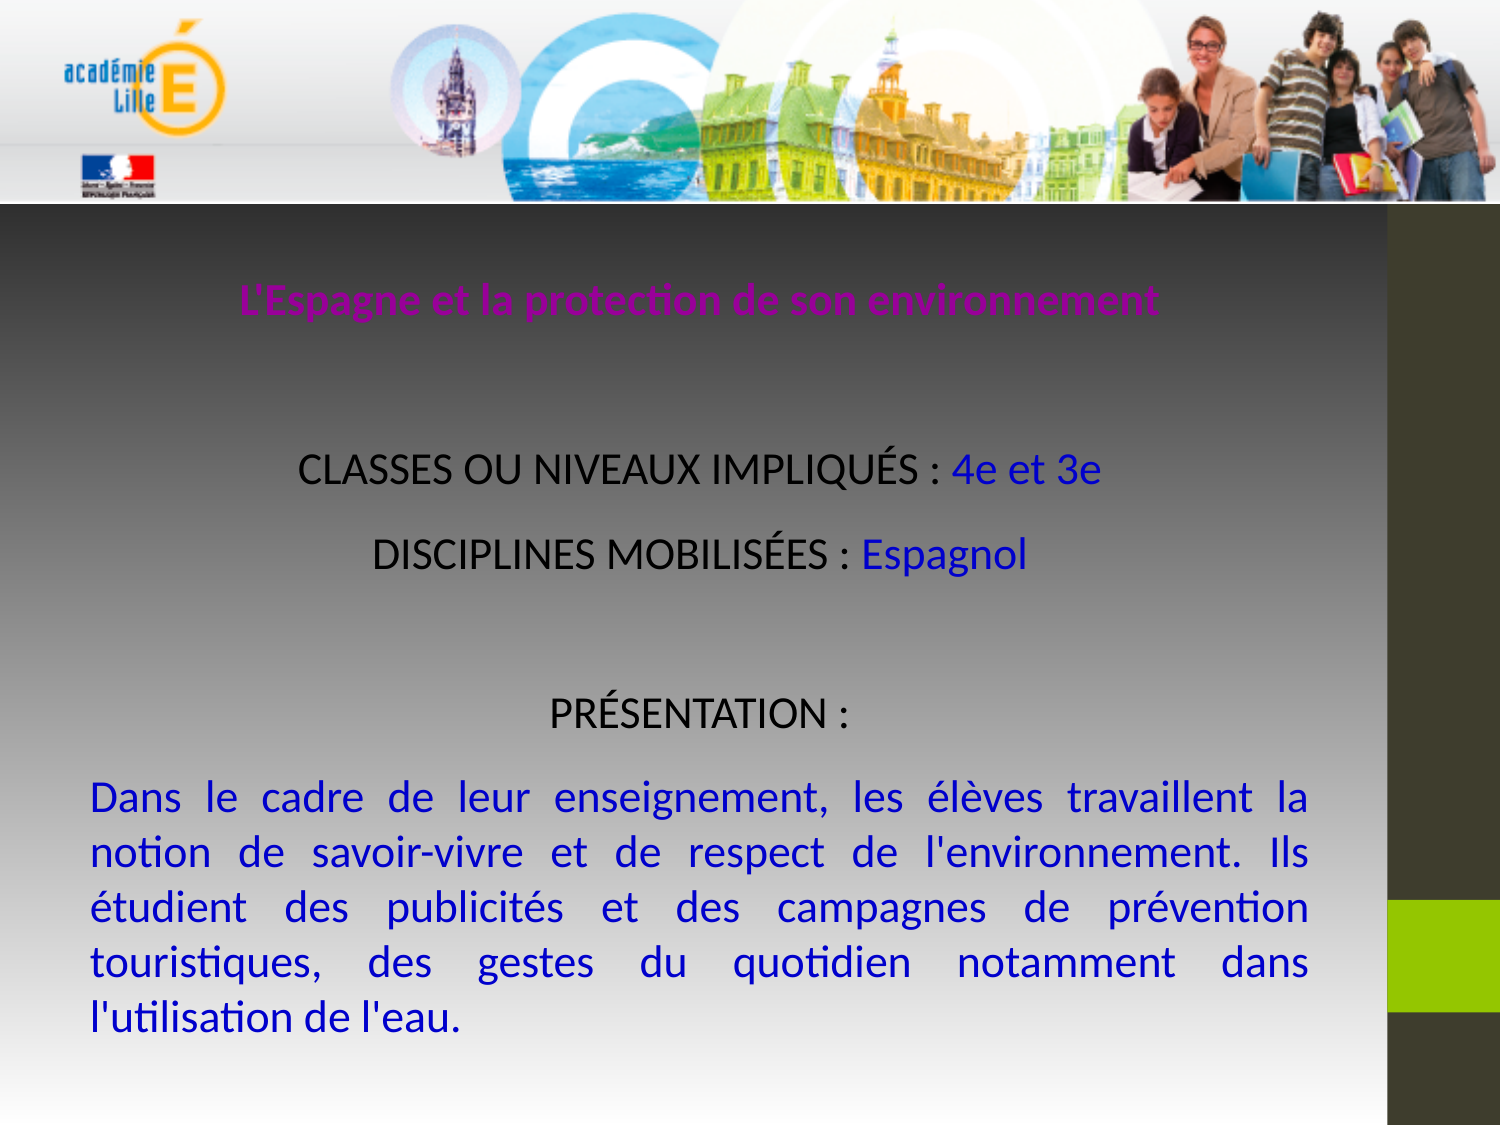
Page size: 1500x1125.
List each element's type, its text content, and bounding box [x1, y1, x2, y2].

list L'Espagne et la protection de son environnement CLASSES OU NIVEAUX IMPLIQUÉS : 4e et 3e DISCIPLINES MOBILISÉES : Espagnol PRÉSENTATION : Dans le cadre de leur enseignement, les élèves travaillent la notion de savoir-vivre et de respect de l'environnement. Ils étudient des publicités et des campagnes de prévention touristiques, des gestes du quotidien notamment dans l'utilisation de l'eau. [75, 262, 1325, 1050]
picture [0, 0, 1500, 204]
